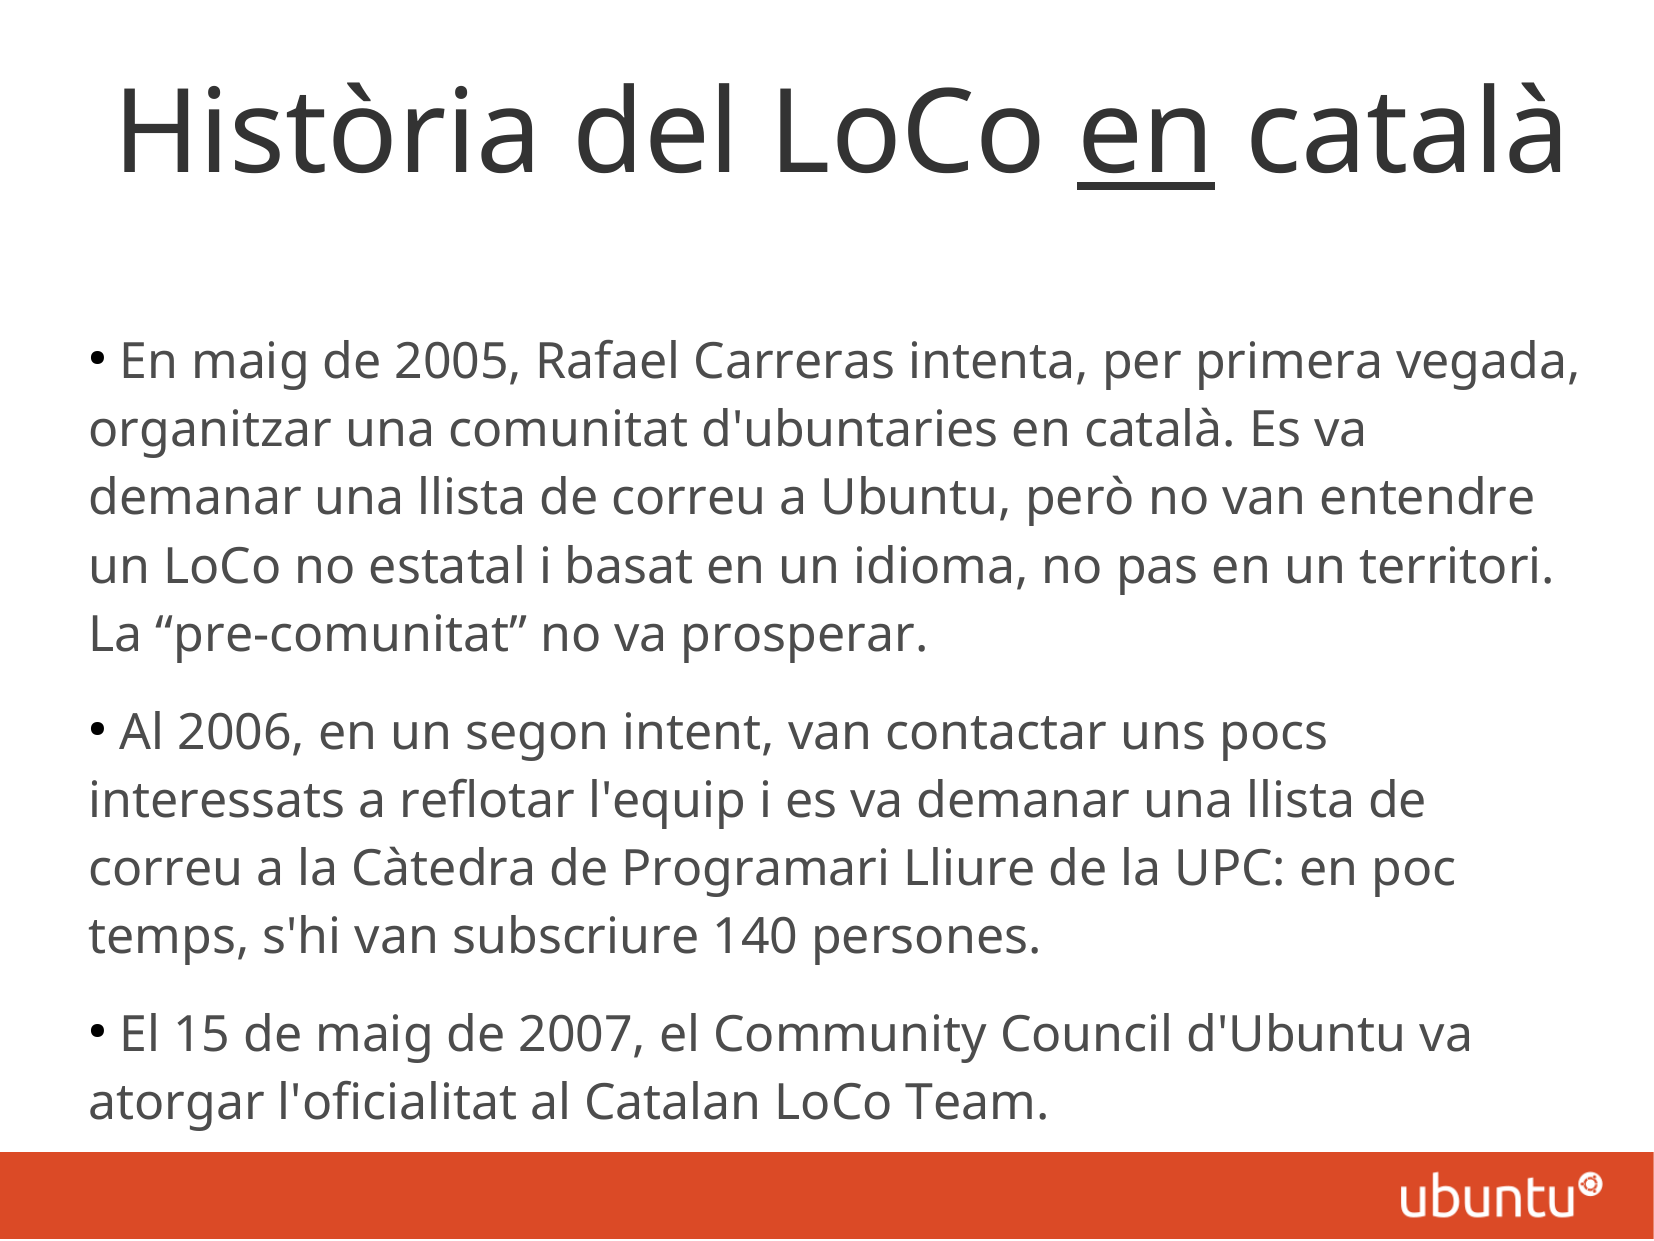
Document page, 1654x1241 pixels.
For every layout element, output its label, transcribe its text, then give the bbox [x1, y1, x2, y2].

picture [0, 1152, 1654, 1239]
text_box En maig de 2005, Rafael Carreras intenta, per primera vegada, organitzar una comunitat d'ubuntaries en català. Es va demanar una llista de correu a Ubuntu, però no van entendre un LoCo no estatal i basat en un idioma, no pas en un territori. La “pre-comunitat” no va prosperar. Al 2006, en un segon intent, van contactar uns pocs interessats a reflotar l'equip i es va demanar una llista de correu a la Càtedra de Programari Lliure de la UPC: en poc temps, s'hi van subscriure 140 persones. El 15 de maig de 2007, el Community Council d'Ubuntu va atorgar l'oficialitat al Catalan LoCo Team. [88, 324, 1595, 1123]
title Història del LoCo en català [0, 33, 1595, 237]
